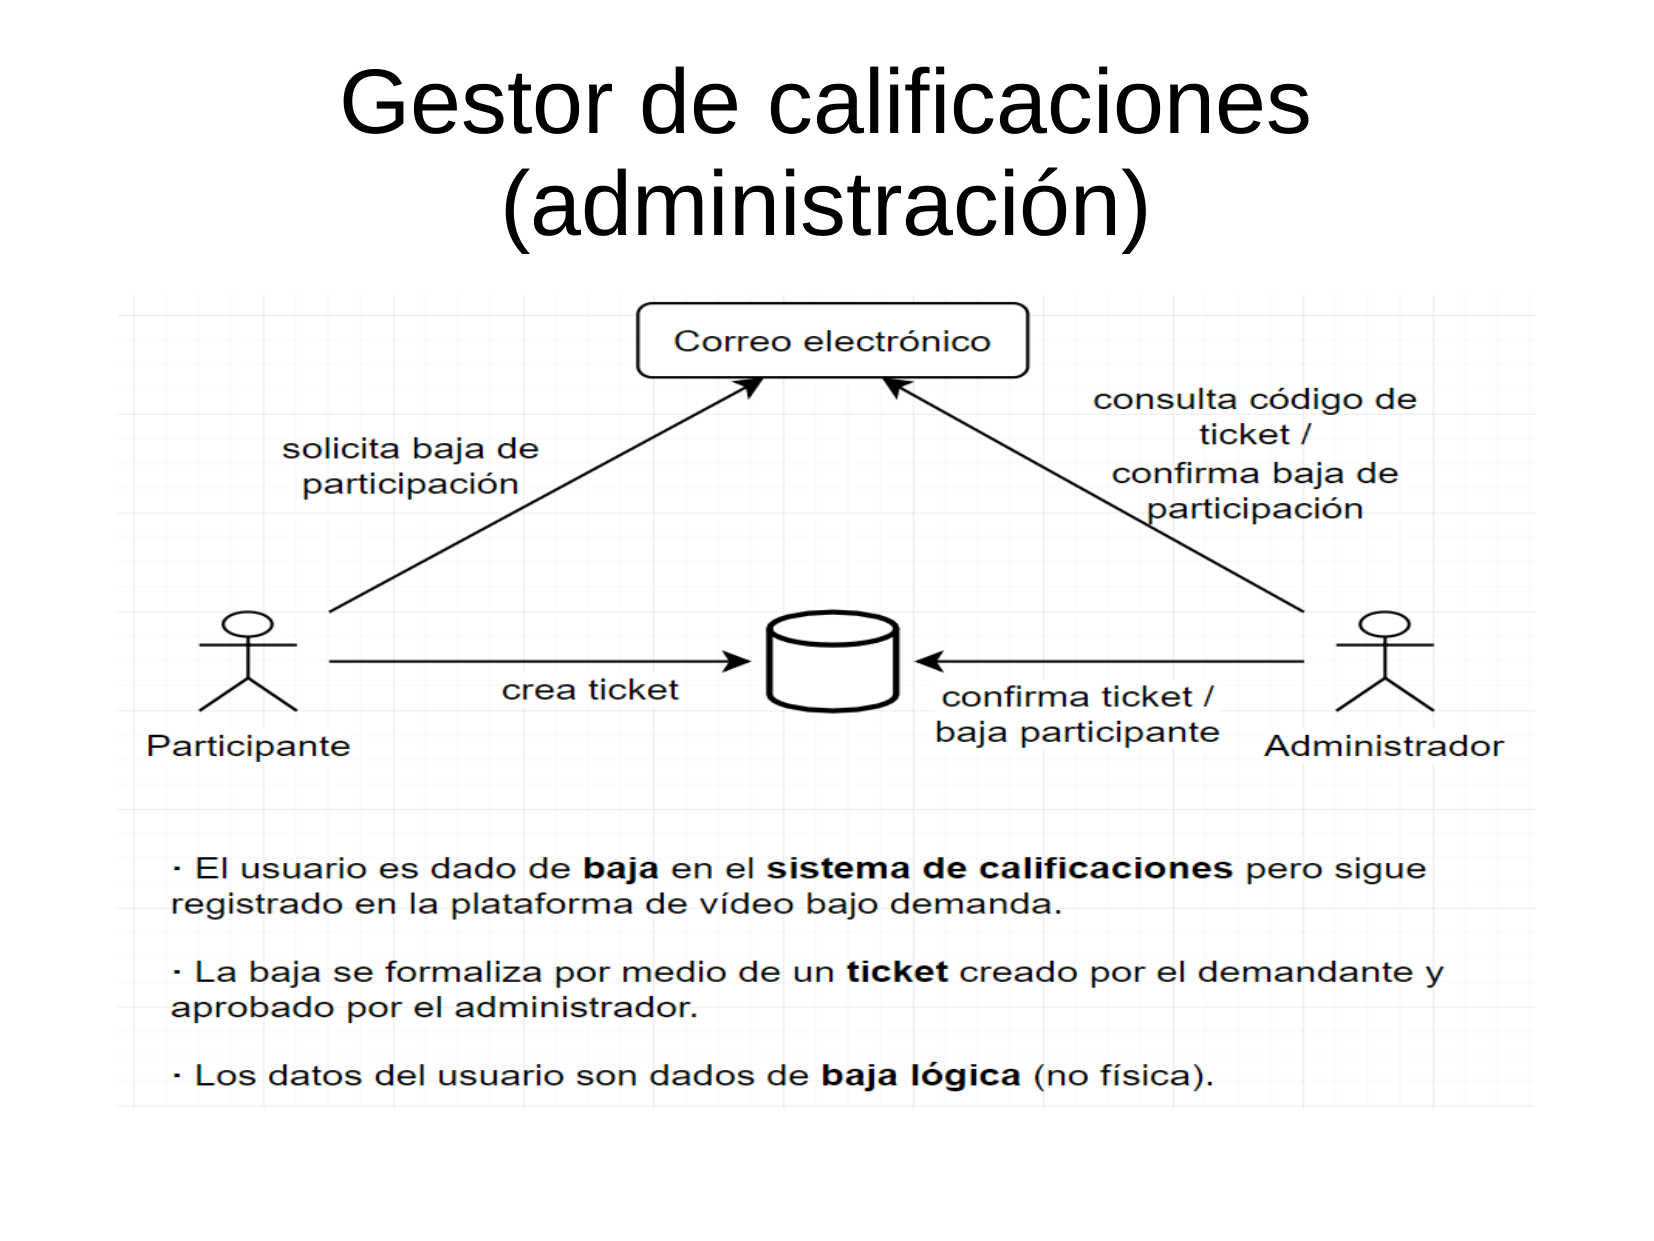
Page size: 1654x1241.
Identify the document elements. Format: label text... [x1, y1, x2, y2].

picture [118, 295, 1535, 1109]
title Gestor de calificaciones (administración) [82, 49, 1571, 257]
